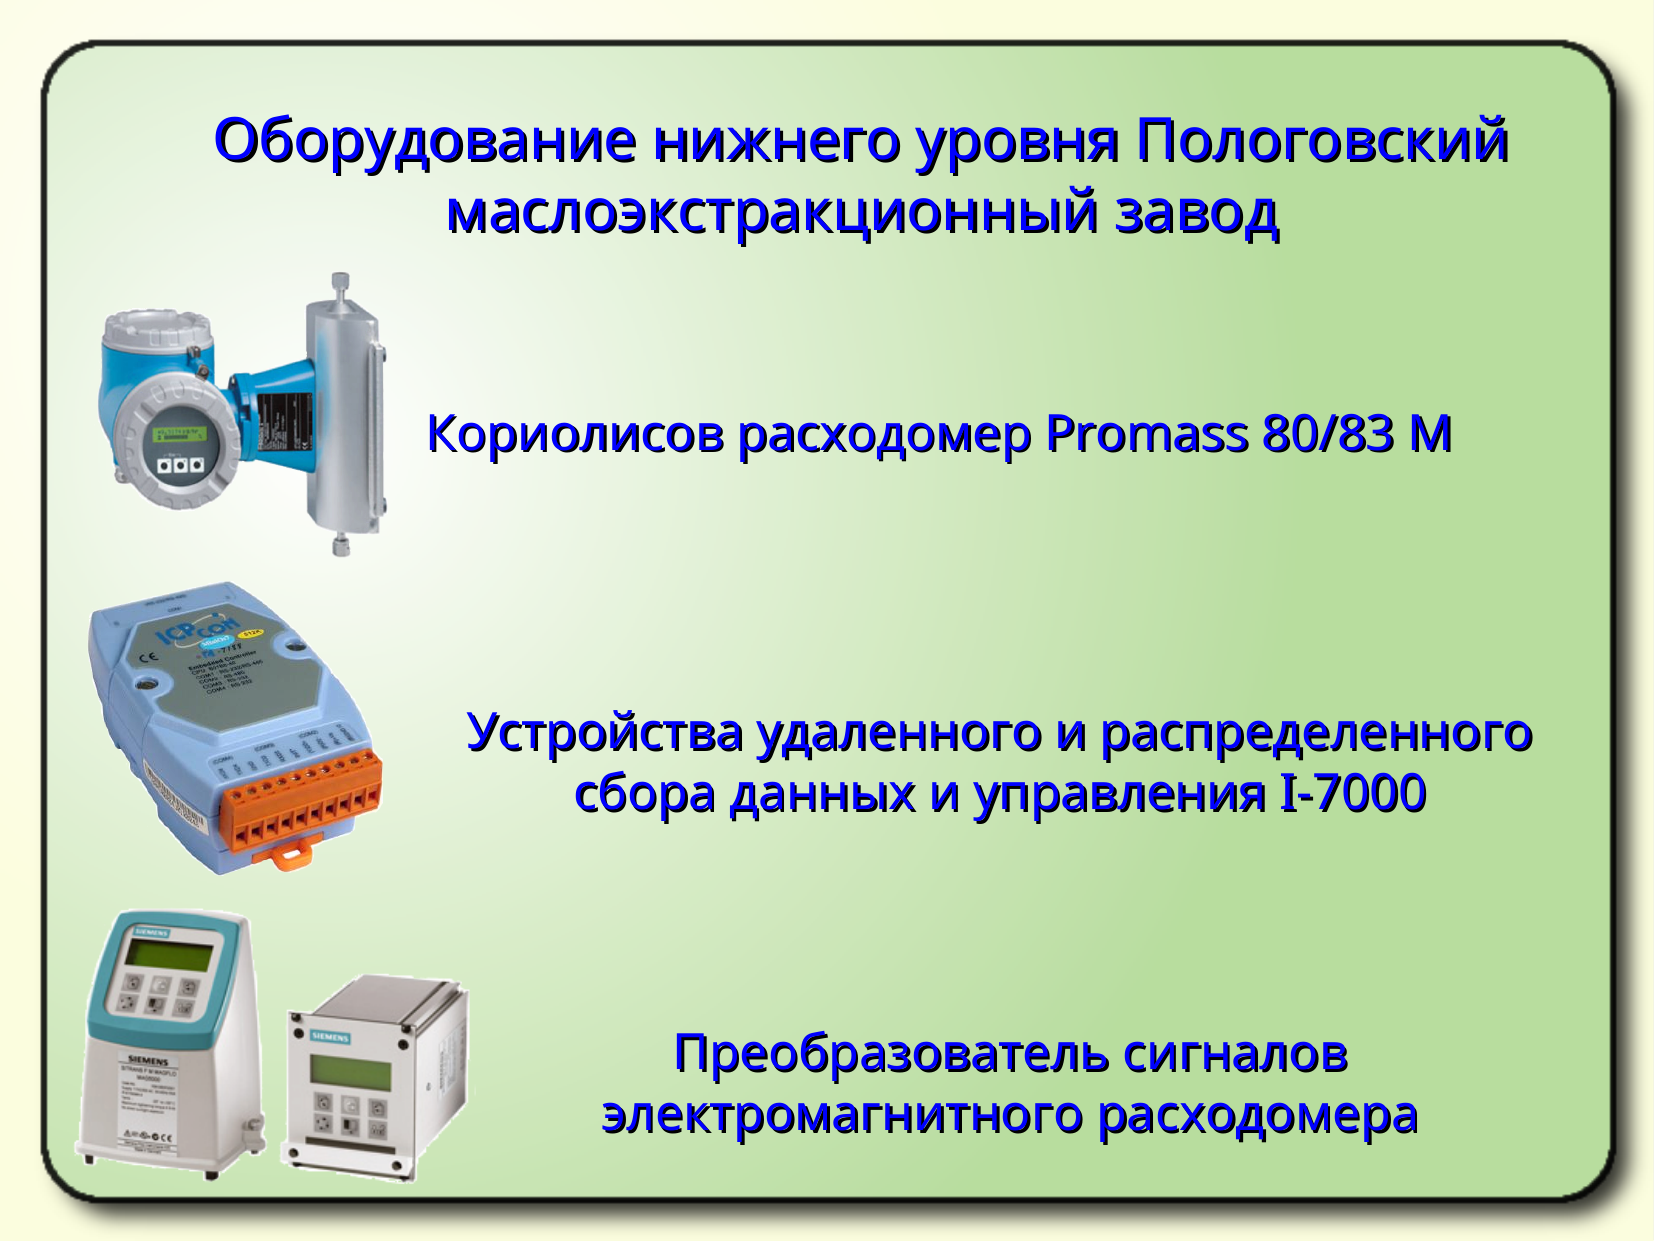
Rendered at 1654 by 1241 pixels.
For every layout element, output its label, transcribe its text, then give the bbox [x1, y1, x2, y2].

title Устройства удаленного и распределенного сбора данных и управления I-7000 [404, 680, 1596, 838]
title Кориолисов расходомер Promass 80/83 M [397, 359, 1481, 500]
picture [0, 0, 1654, 1241]
title Преобразователь сигналов электромагнитного расходомера [468, 1001, 1552, 1159]
title Оборудование нижнего уровня Пологовский маслоэкстракционный завод [155, 100, 1567, 243]
